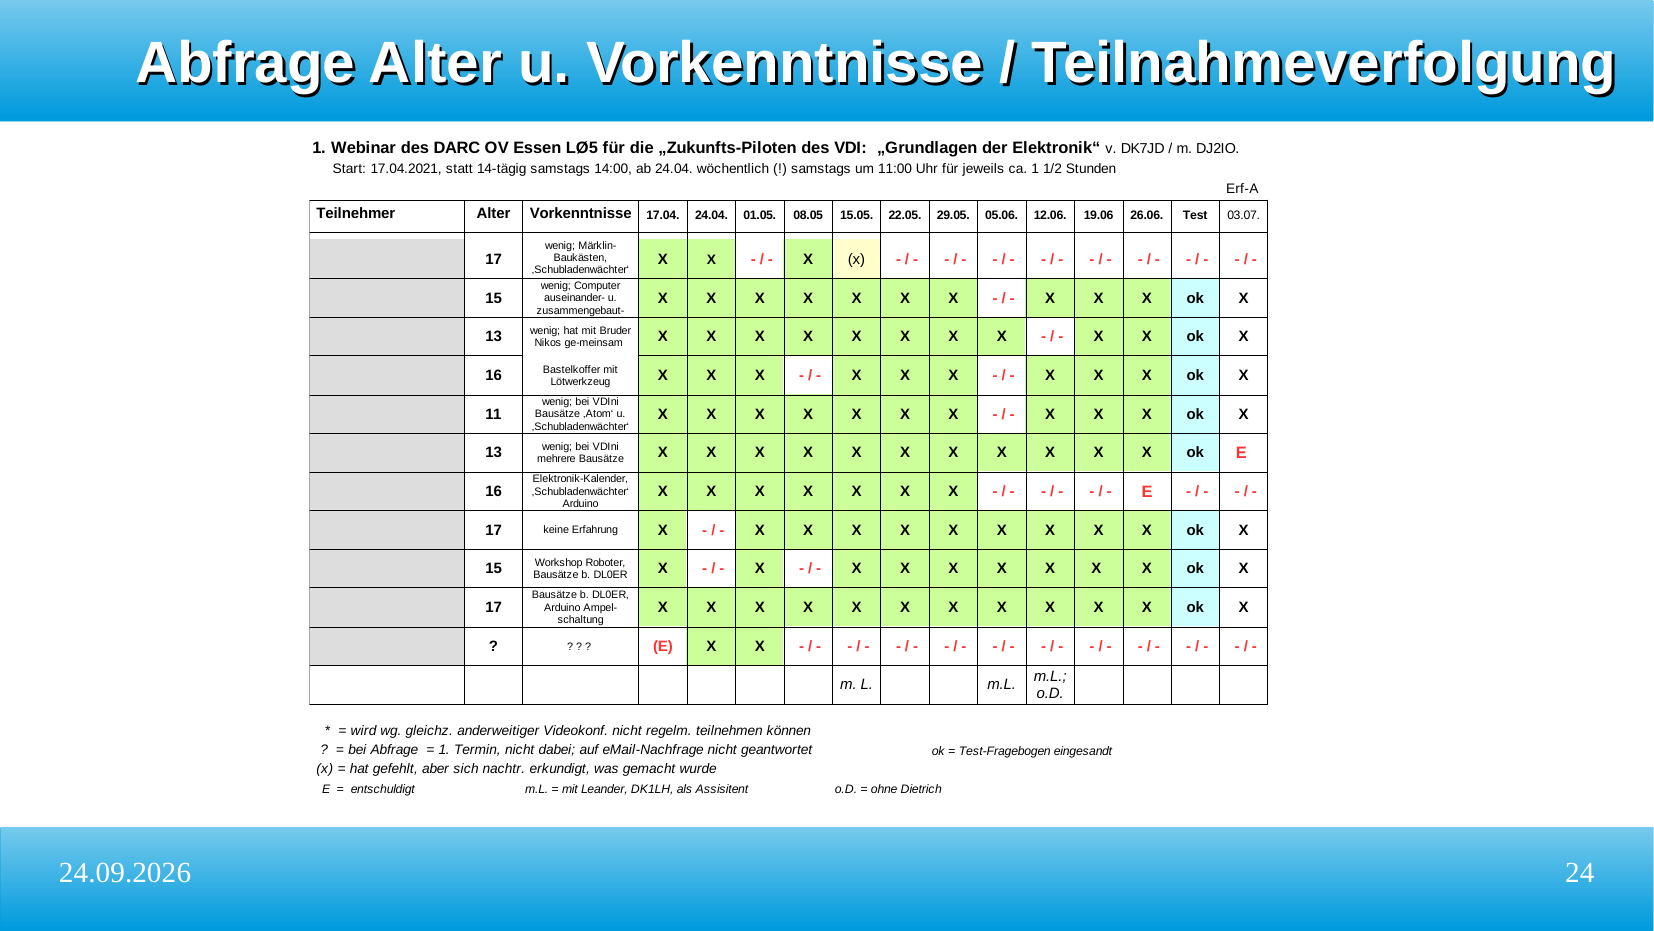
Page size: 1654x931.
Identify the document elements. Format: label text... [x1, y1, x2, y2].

chart [309, 136, 1270, 822]
title Abfrage Alter u. Vorkenntnisse / Teilnahmeverfolgung [118, 0, 1654, 119]
